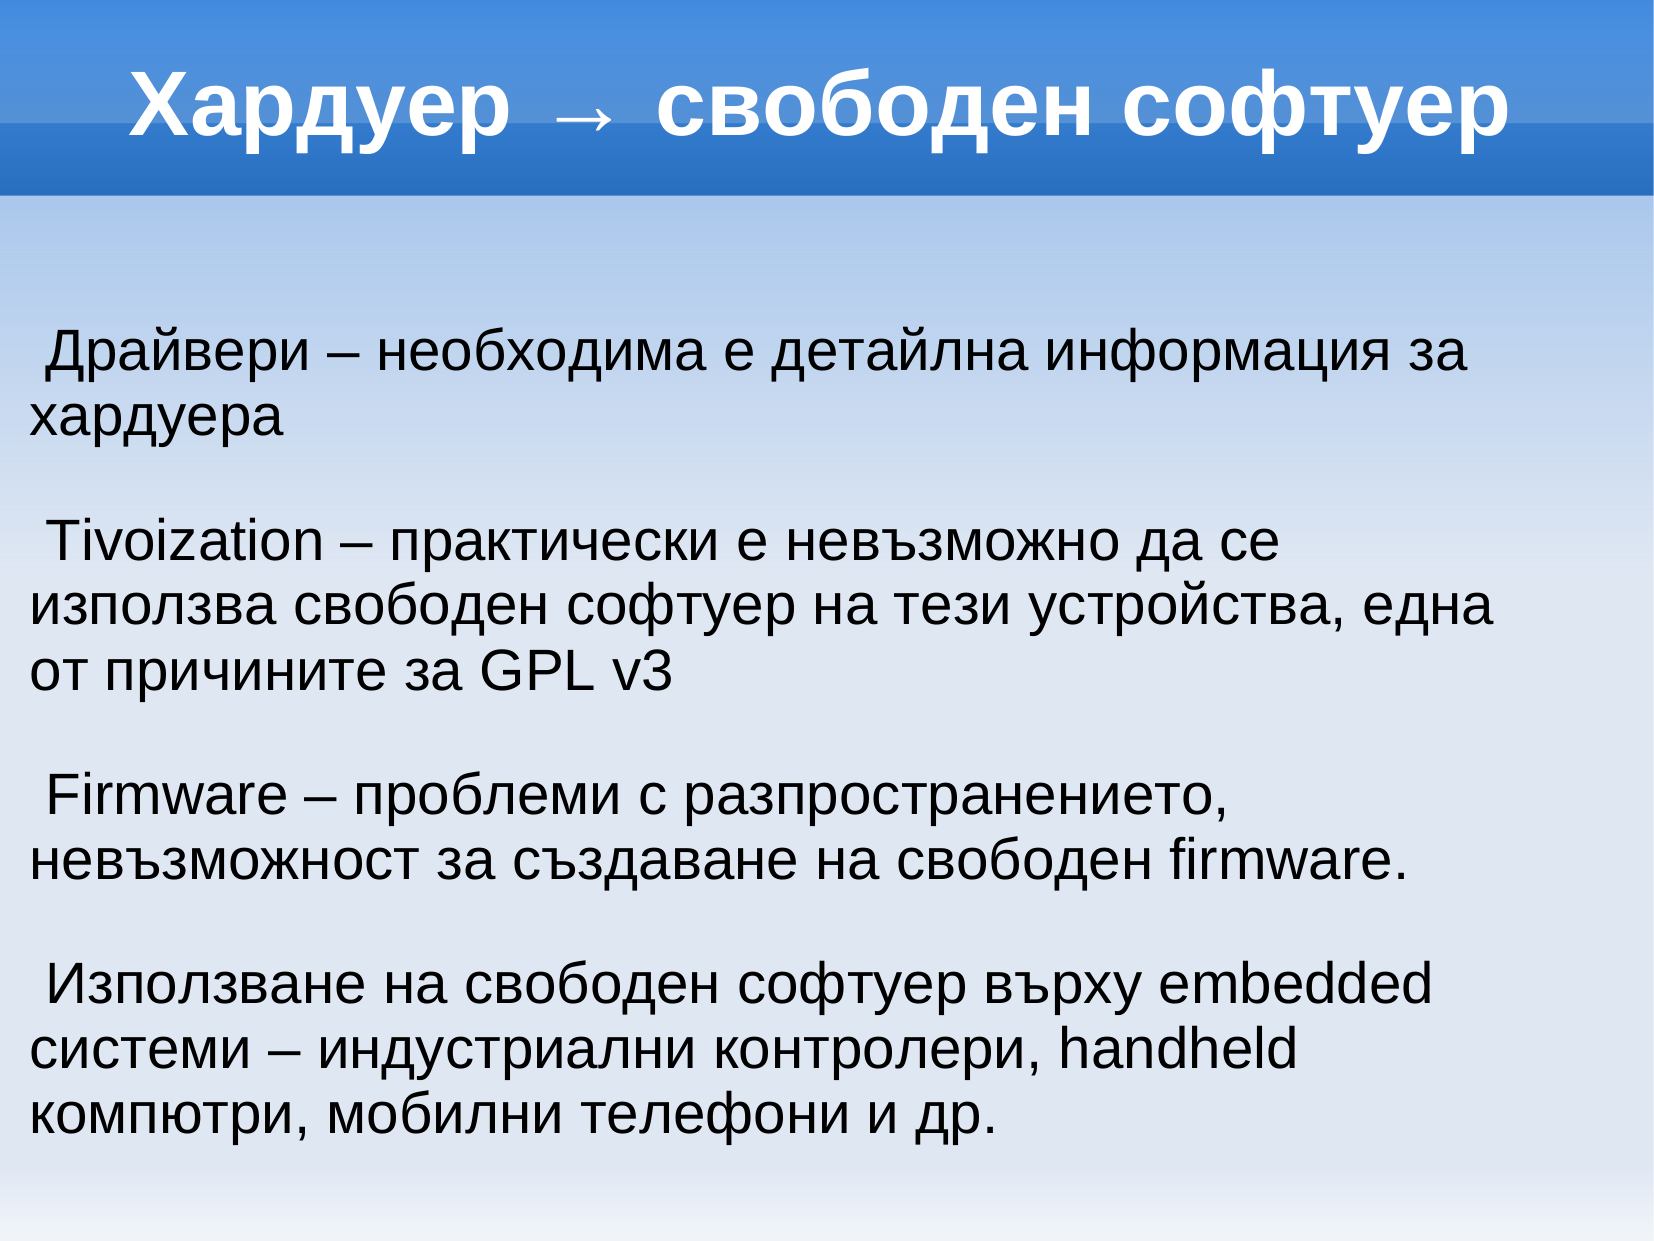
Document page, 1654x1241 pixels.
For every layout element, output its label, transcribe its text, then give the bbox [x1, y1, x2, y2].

text_box Драйвери – необходима е детайлна информация за хардуера Tivoization – практически е невъзможно да се използва свободен софтуер на тези устройства, една от причините за GPL v3 Firmware – проблеми с разпространението, невъзможност за създаване на свободен firmware. Използване на свободен софтуер върху embedded системи – индустриални контролери, handheld компютри, мобилни телефони и др. [29, 252, 1625, 1211]
title Хардуер → свободен софтуер [76, 7, 1565, 200]
picture [0, 0, 1654, 1241]
